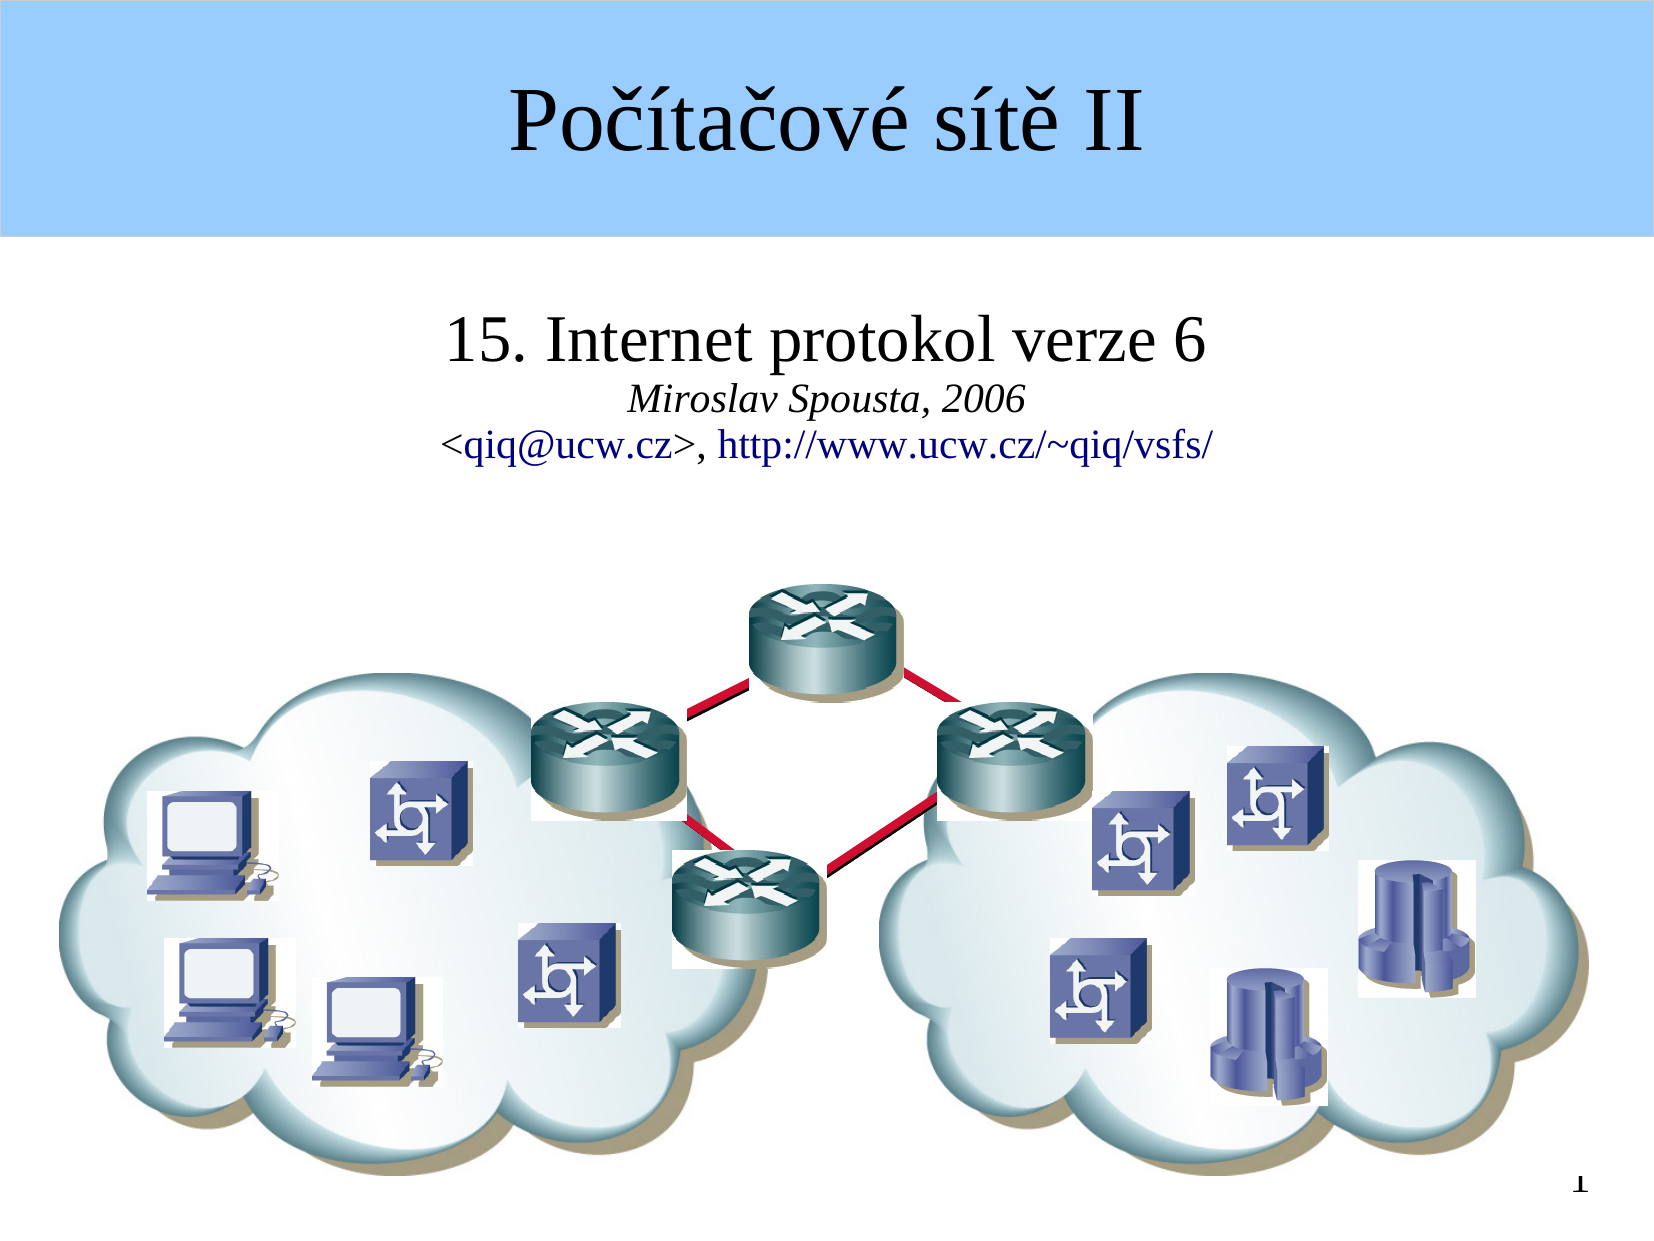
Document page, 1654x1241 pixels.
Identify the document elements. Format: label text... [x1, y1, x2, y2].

title Počítačové sítě II [0, 2, 1654, 237]
text_box 15. Internet protokol verze 6 Miroslav Spousta, 2006 <qiq@ucw.cz>, http://www.ucw.cz/~qiq/vsfs/ [0, 237, 1654, 532]
picture [59, 584, 1589, 1176]
